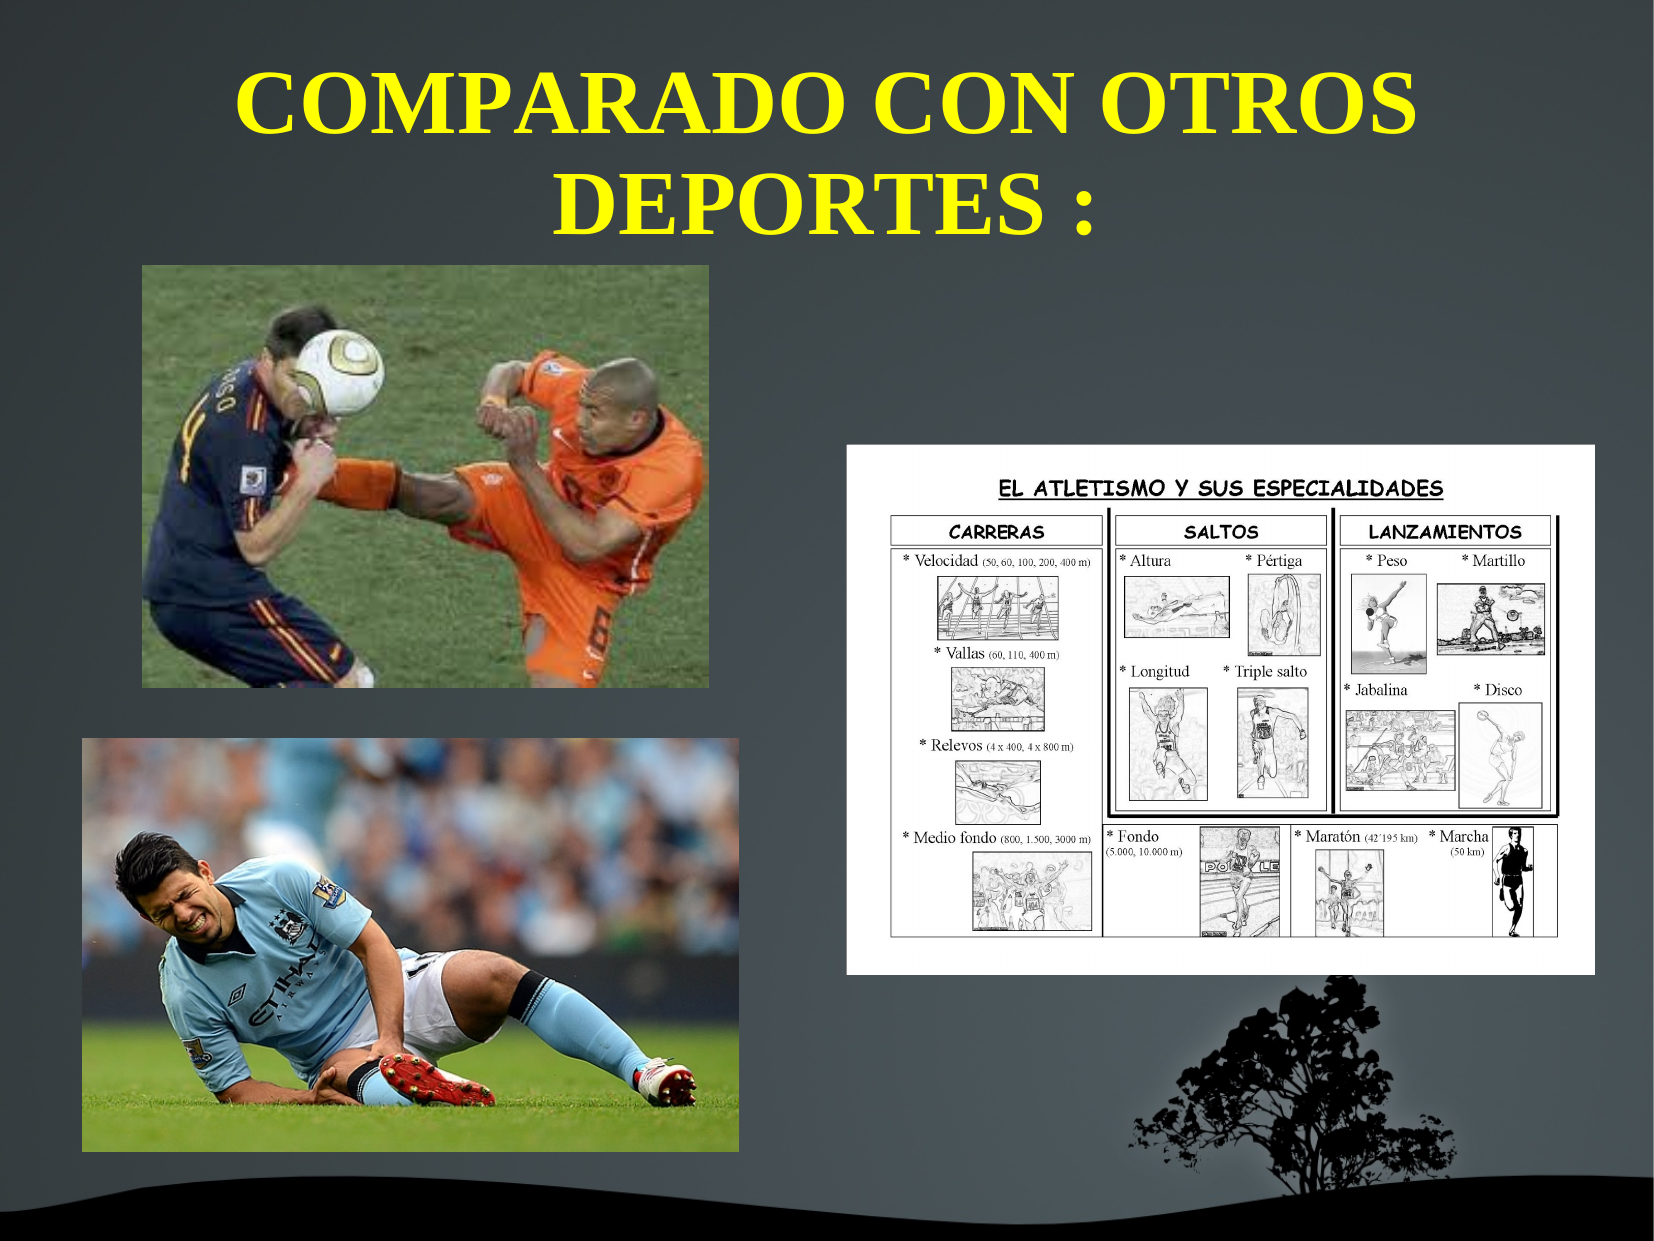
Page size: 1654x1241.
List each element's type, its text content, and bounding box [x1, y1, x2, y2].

picture [0, 0, 1654, 1241]
title COMPARADO CON OTROS DEPORTES : [82, 33, 1571, 273]
